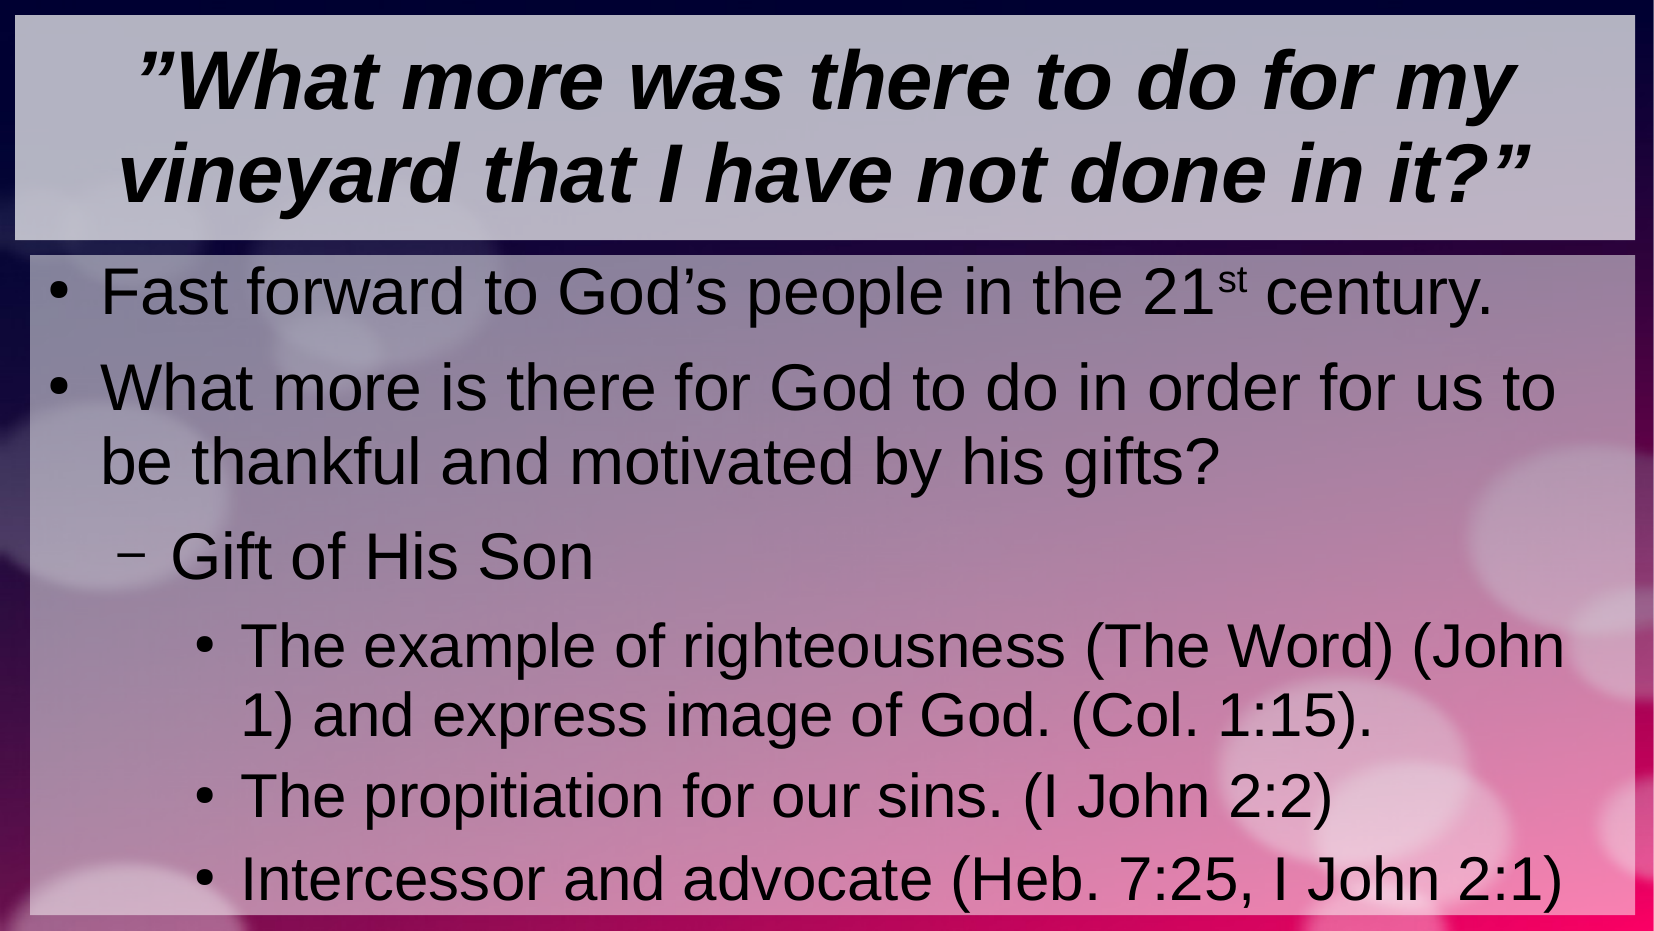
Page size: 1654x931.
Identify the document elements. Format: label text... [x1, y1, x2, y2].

list Fast forward to God’s people in the 21st century. What more is there for God to do in order for us to be thankful and motivated by his gifts? Gift of His Son The example of righteousness (The Word) (John 1) and express image of God. (Col. 1:15). The propitiation for our sins. (I John 2:2) Intercessor and advocate (Heb. 7:25, I John 2:1) [30, 255, 1636, 916]
title ”What more was there to do for my vineyard that I have not done in it?” [15, 15, 1636, 241]
picture [0, 0, 1654, 931]
